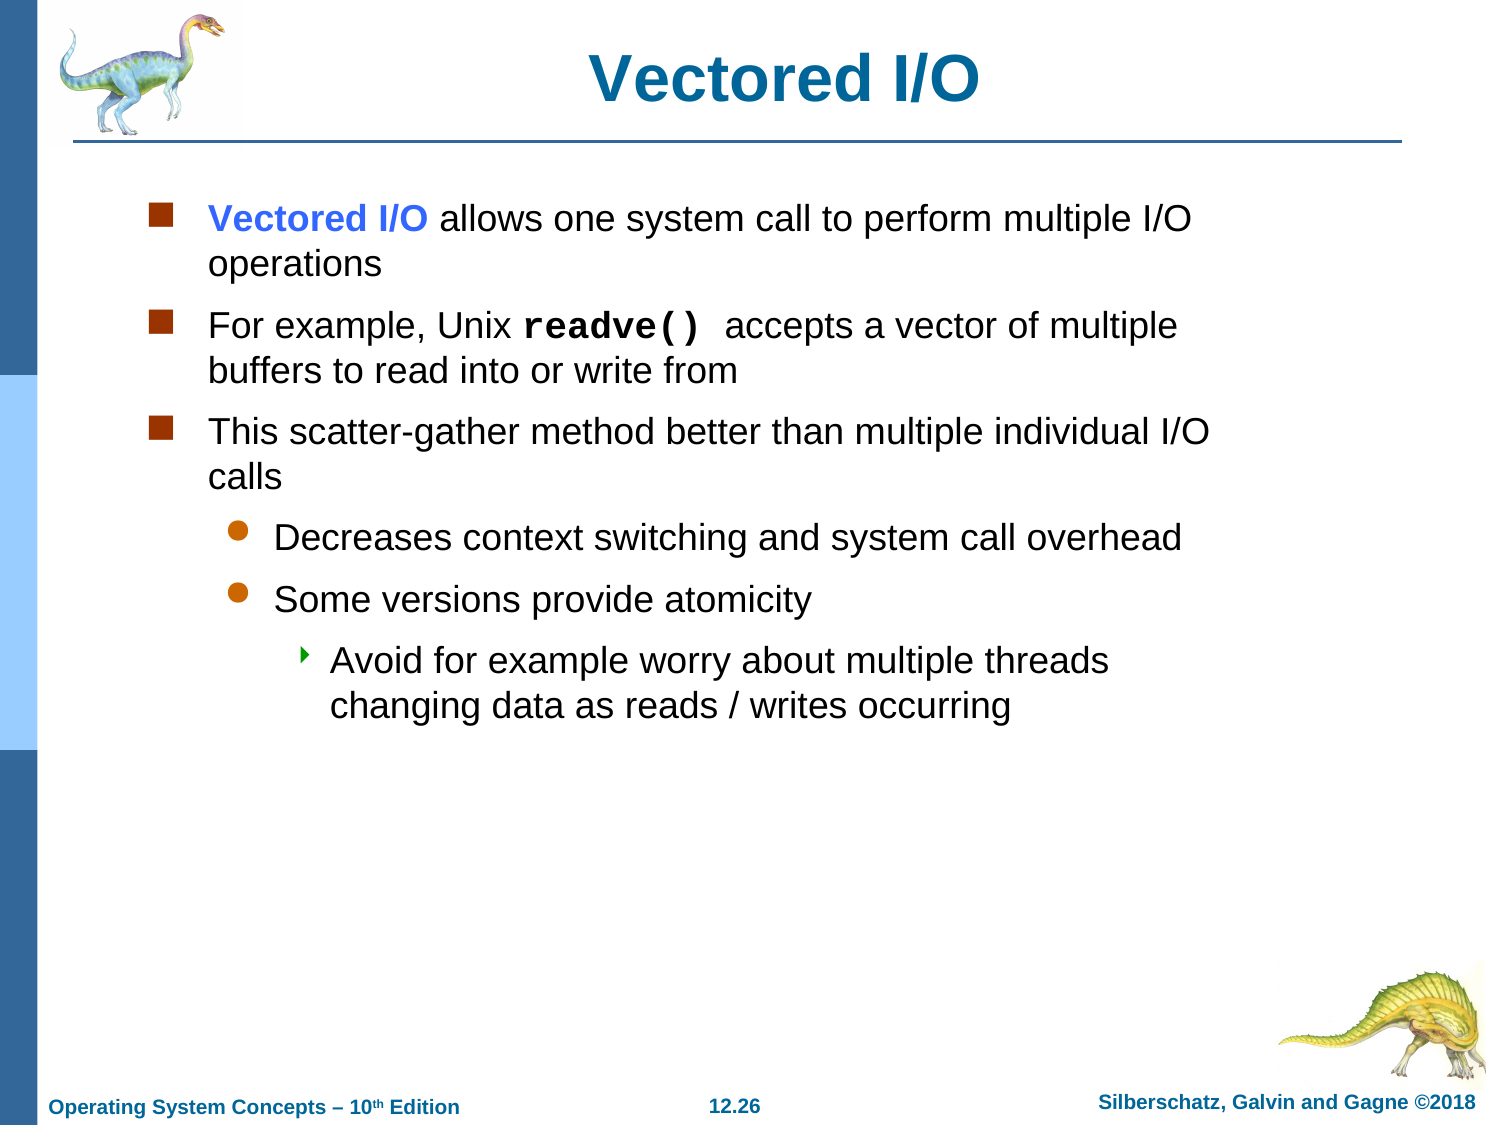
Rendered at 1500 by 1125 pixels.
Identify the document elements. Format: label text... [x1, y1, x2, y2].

picture [1275, 959, 1486, 1090]
title Vectored I/O [145, 27, 1425, 123]
list Vectored I/O allows one system call to perform multiple I/O operations For example, Unix readve() accepts a vector of multiple buffers to read into or write from This scatter-gather method better than multiple individual I/O calls Decreases context switching and system call overhead Some versions provide atomicity Avoid for example worry about multiple threads changing data as reads / writes occurring [136, 186, 1265, 930]
picture [1415, 1094, 1423, 1099]
picture [46, 0, 243, 149]
